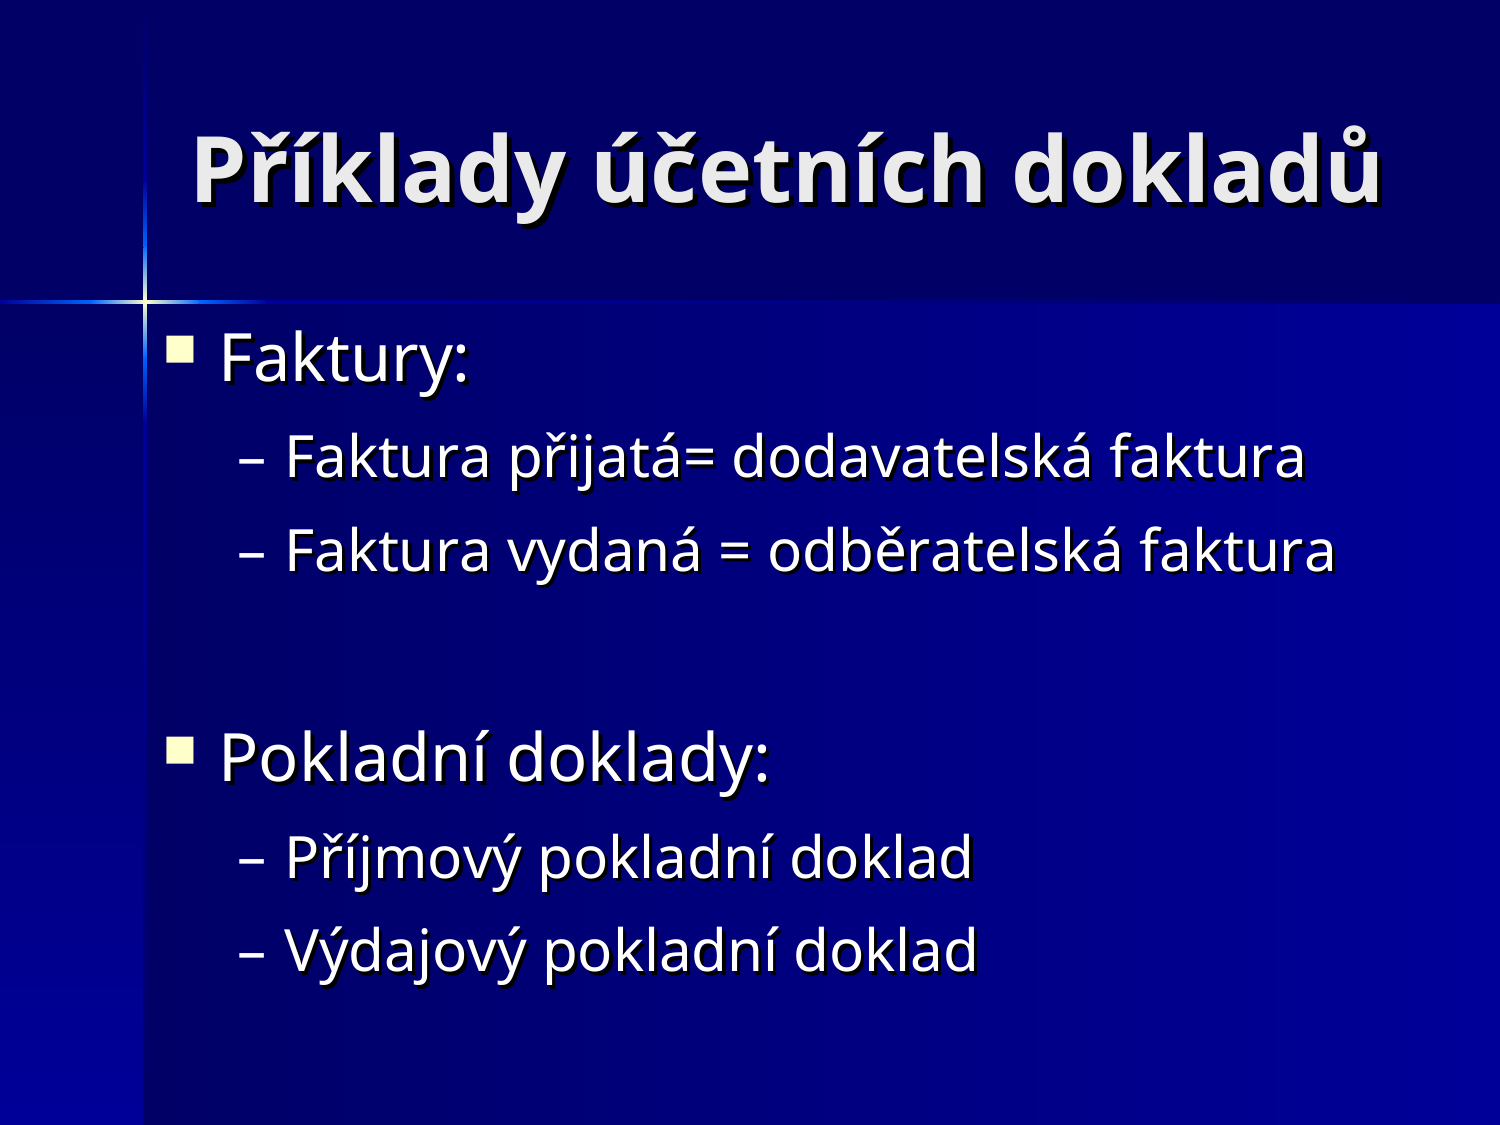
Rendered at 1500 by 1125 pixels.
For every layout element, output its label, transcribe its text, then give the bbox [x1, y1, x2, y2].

list Faktury: Faktura přijatá= dodavatelská faktura Faktura vydaná = odběratelská faktura Pokladní doklady: Příjmový pokladní doklad Výdajový pokladní doklad [147, 302, 1413, 1125]
title Příklady účetních dokladů [174, 49, 1413, 285]
